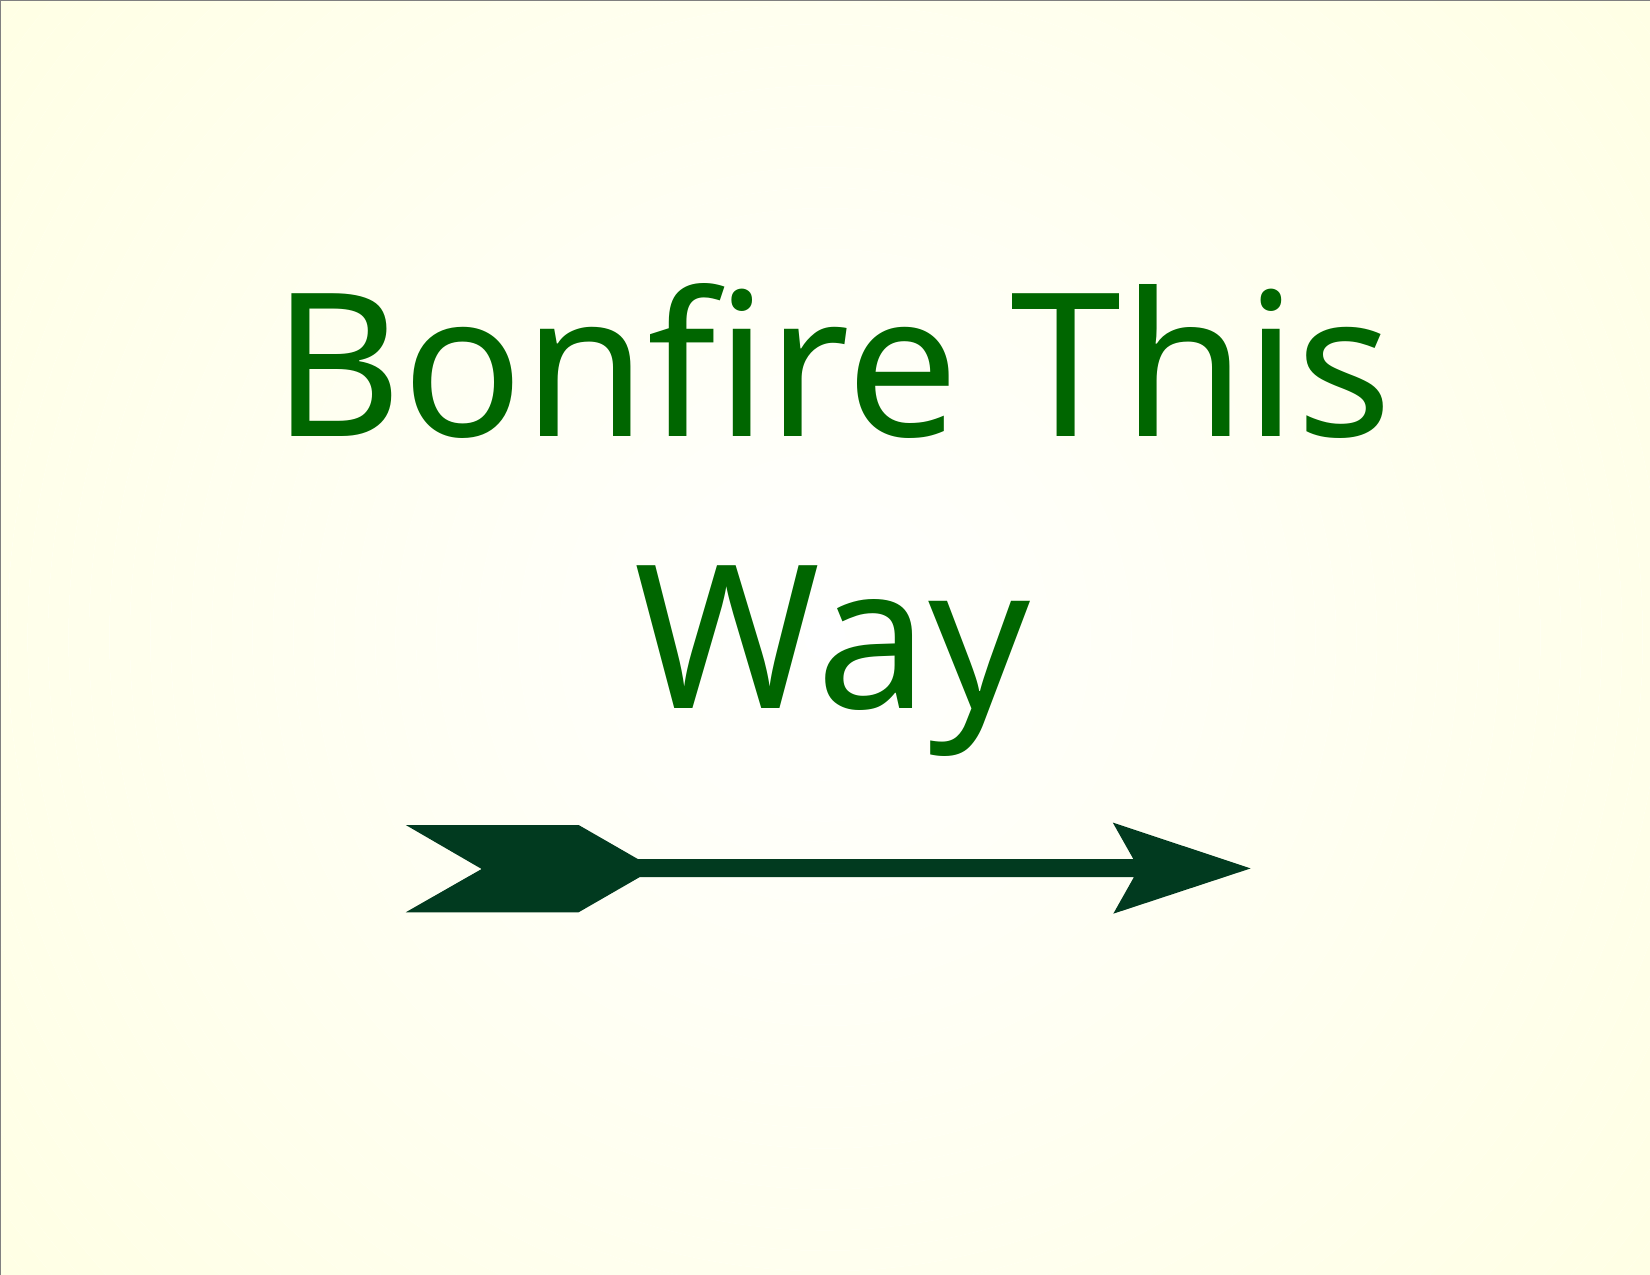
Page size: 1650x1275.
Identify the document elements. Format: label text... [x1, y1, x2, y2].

picture [389, 814, 1267, 922]
text_box Bonfire This Way [212, 310, 1453, 679]
text_box [0, 0, 1650, 1275]
